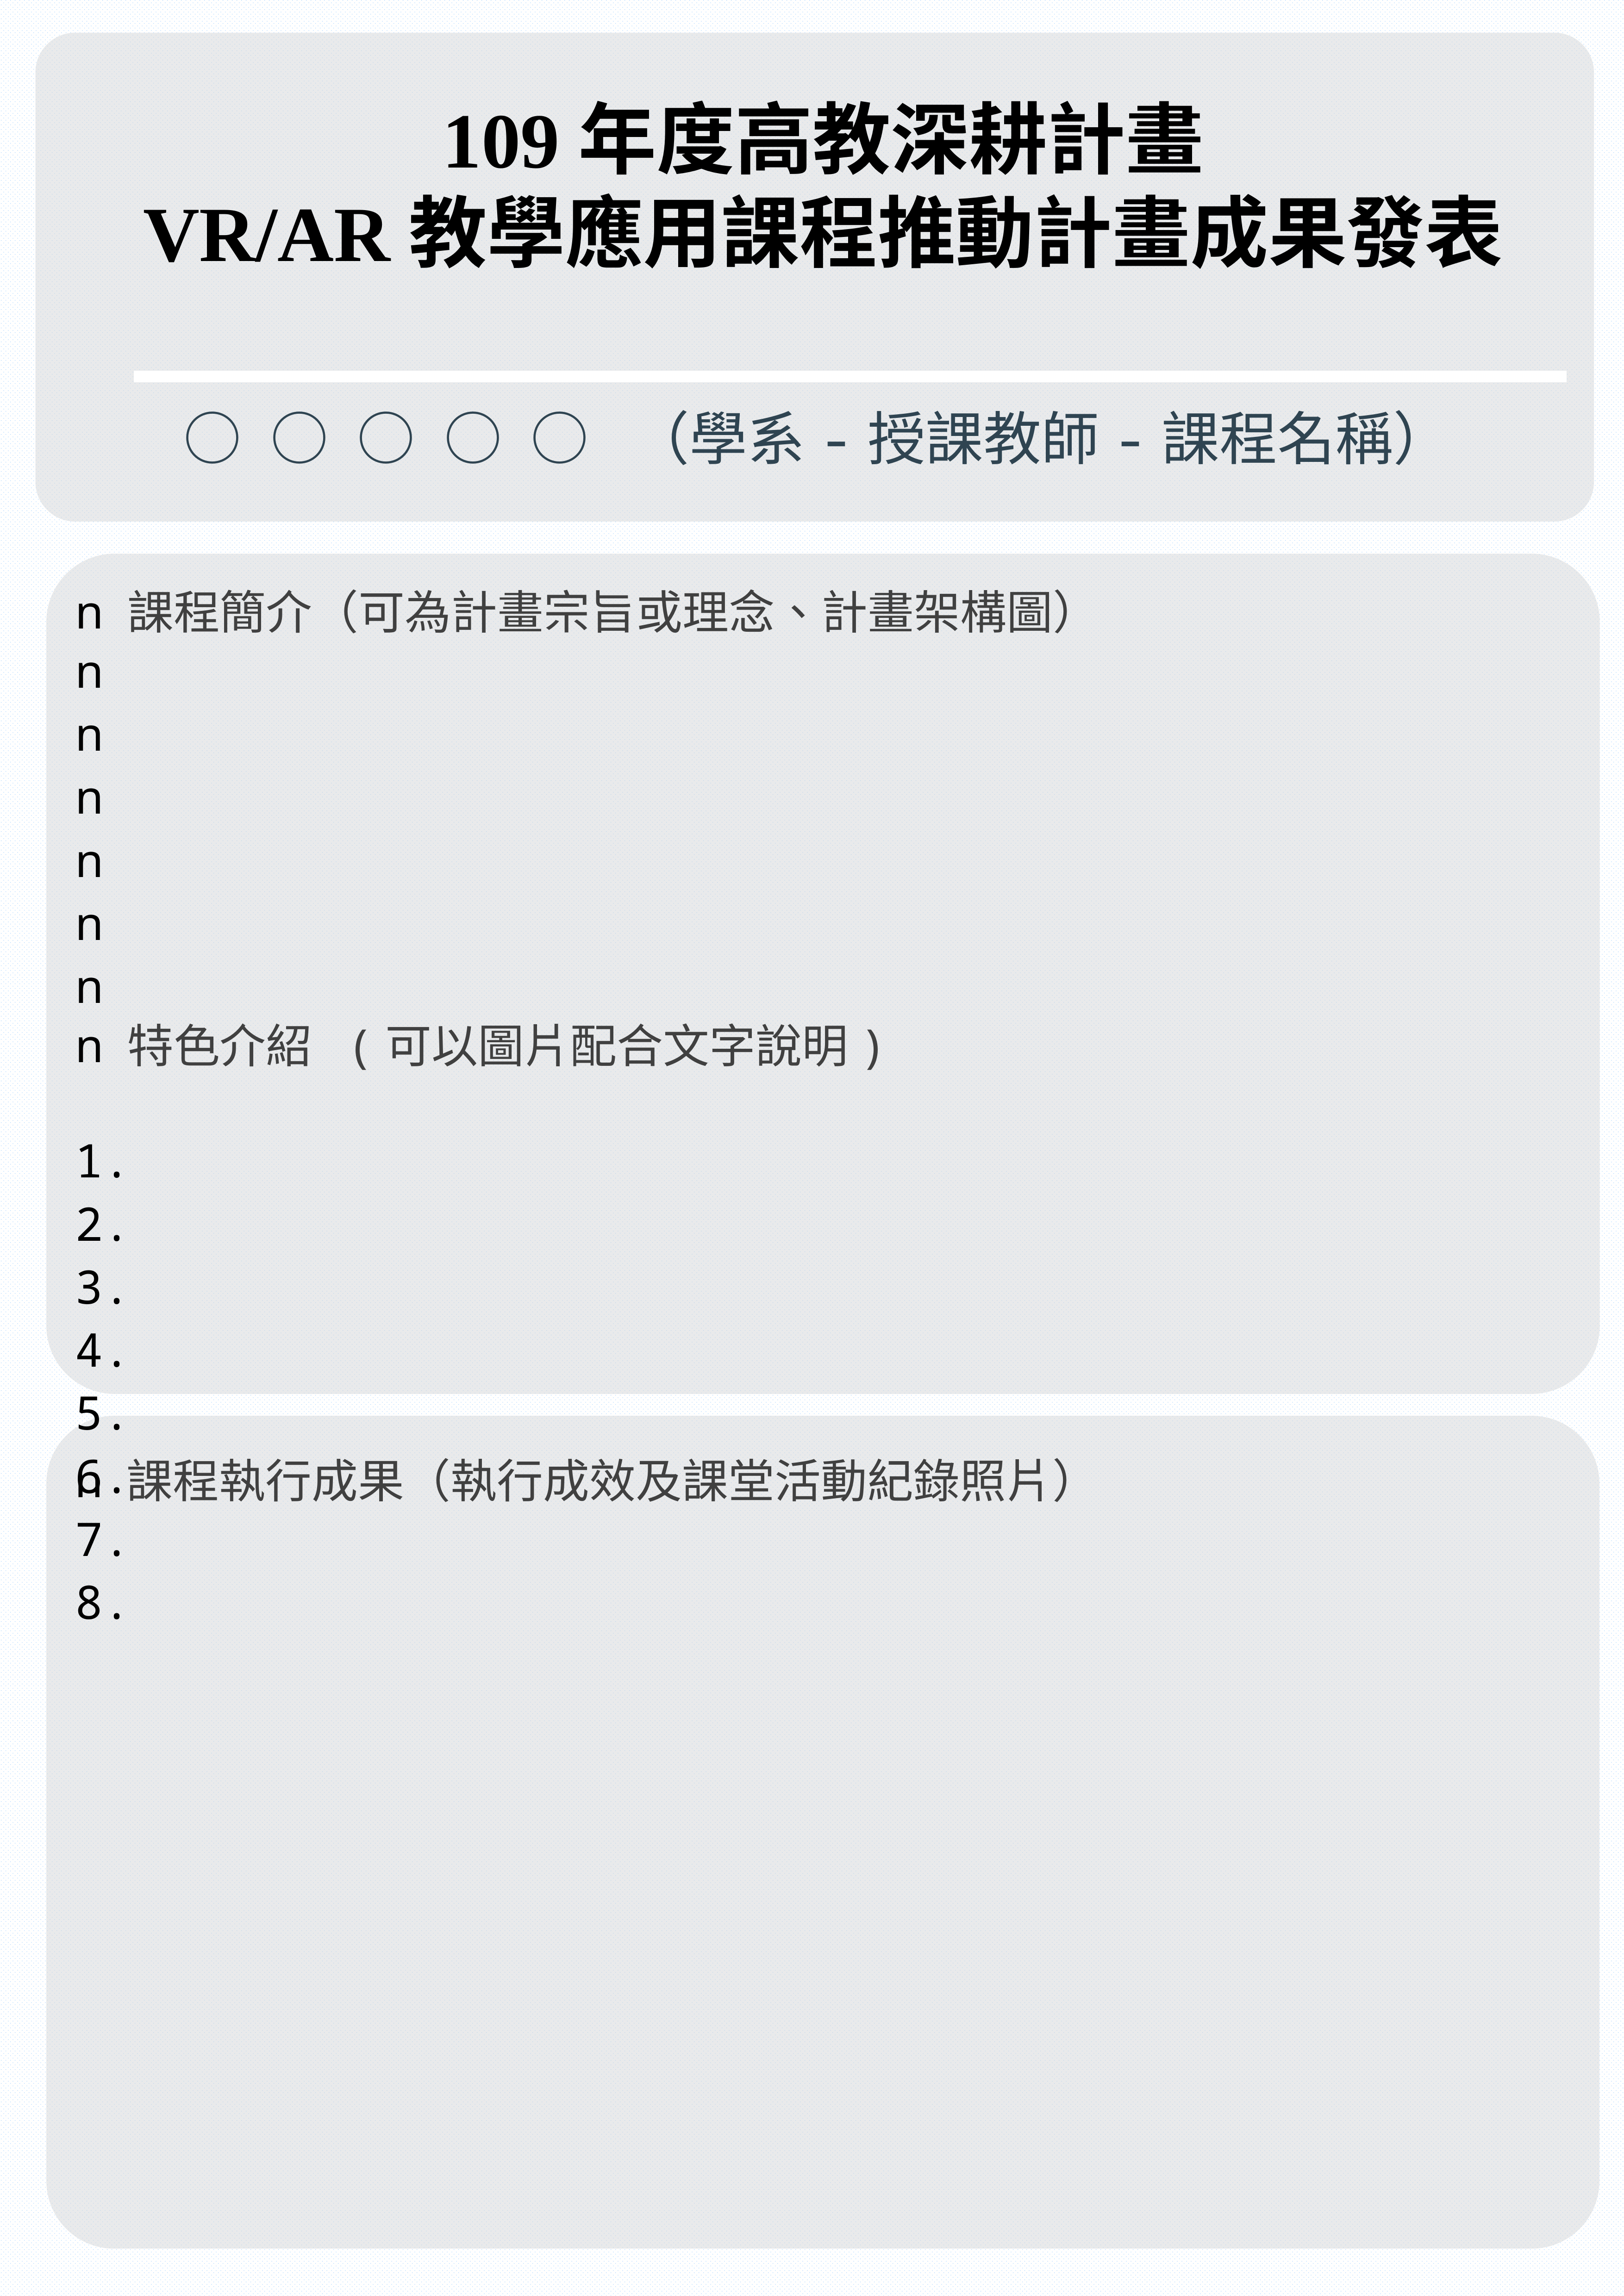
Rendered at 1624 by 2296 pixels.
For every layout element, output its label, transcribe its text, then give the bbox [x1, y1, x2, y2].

text_box 課程執行成果（執行成效及課堂活動紀錄照片） [68, 1448, 1555, 2192]
text_box 課程簡介（可為計畫宗旨或理念、計畫架構圖） 特色介紹 (可以圖片配合文字說明) [68, 579, 1555, 1454]
text_box [35, 32, 1594, 522]
text_box ○ ○ ○ ○ ○ （學系-授課教師-課程名稱） [74, 398, 1562, 476]
text_box [46, 554, 1600, 1390]
text_box [46, 1420, 1599, 2249]
text_box 109年度高教深耕計畫 VR/AR教學應用課程推動計畫成果發表 [79, 44, 1567, 323]
